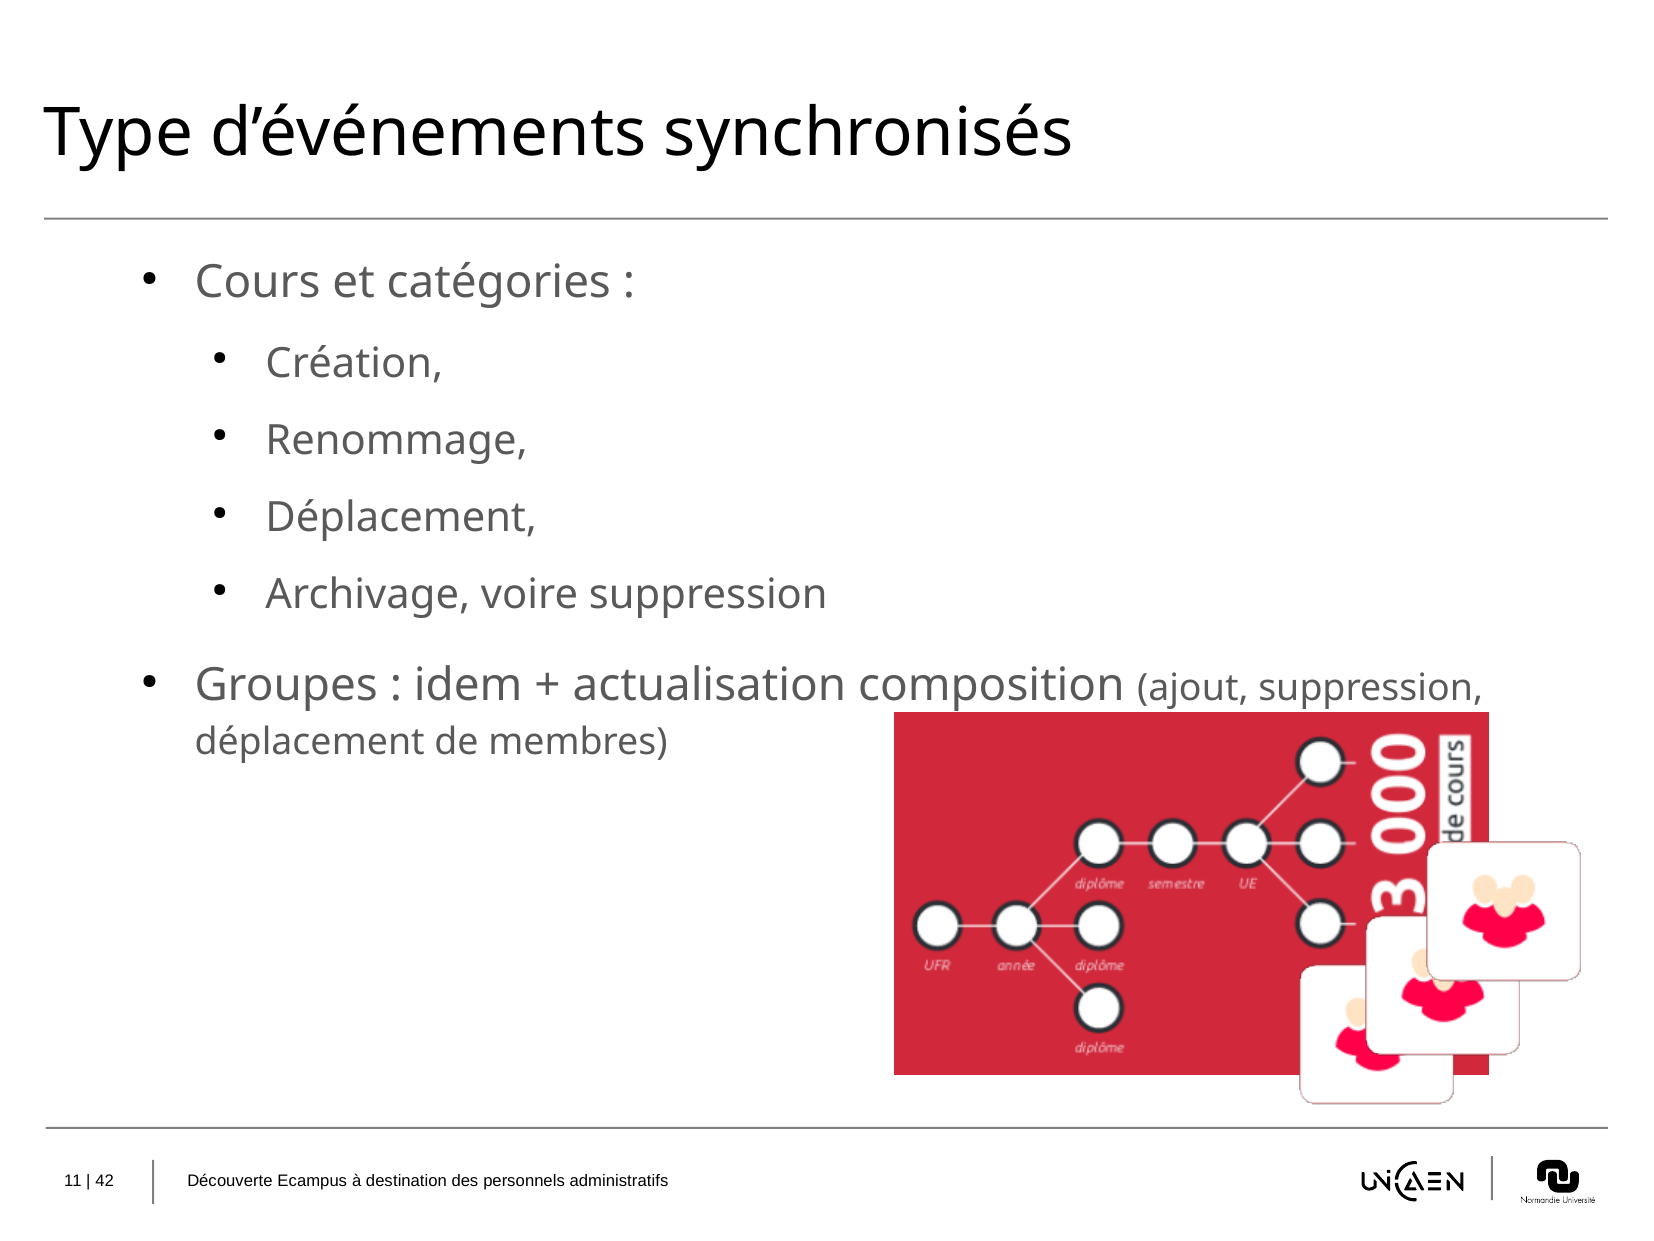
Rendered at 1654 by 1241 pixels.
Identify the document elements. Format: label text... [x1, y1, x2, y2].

list Cours et catégories : Création, Renommage, Déplacement, Archivage, voire suppression Groupes : idem + actualisation composition (ajout, suppression, déplacement de membres) [123, 248, 1608, 1113]
title Type d’événements synchronisés [43, 65, 1608, 193]
picture [894, 712, 1595, 1121]
